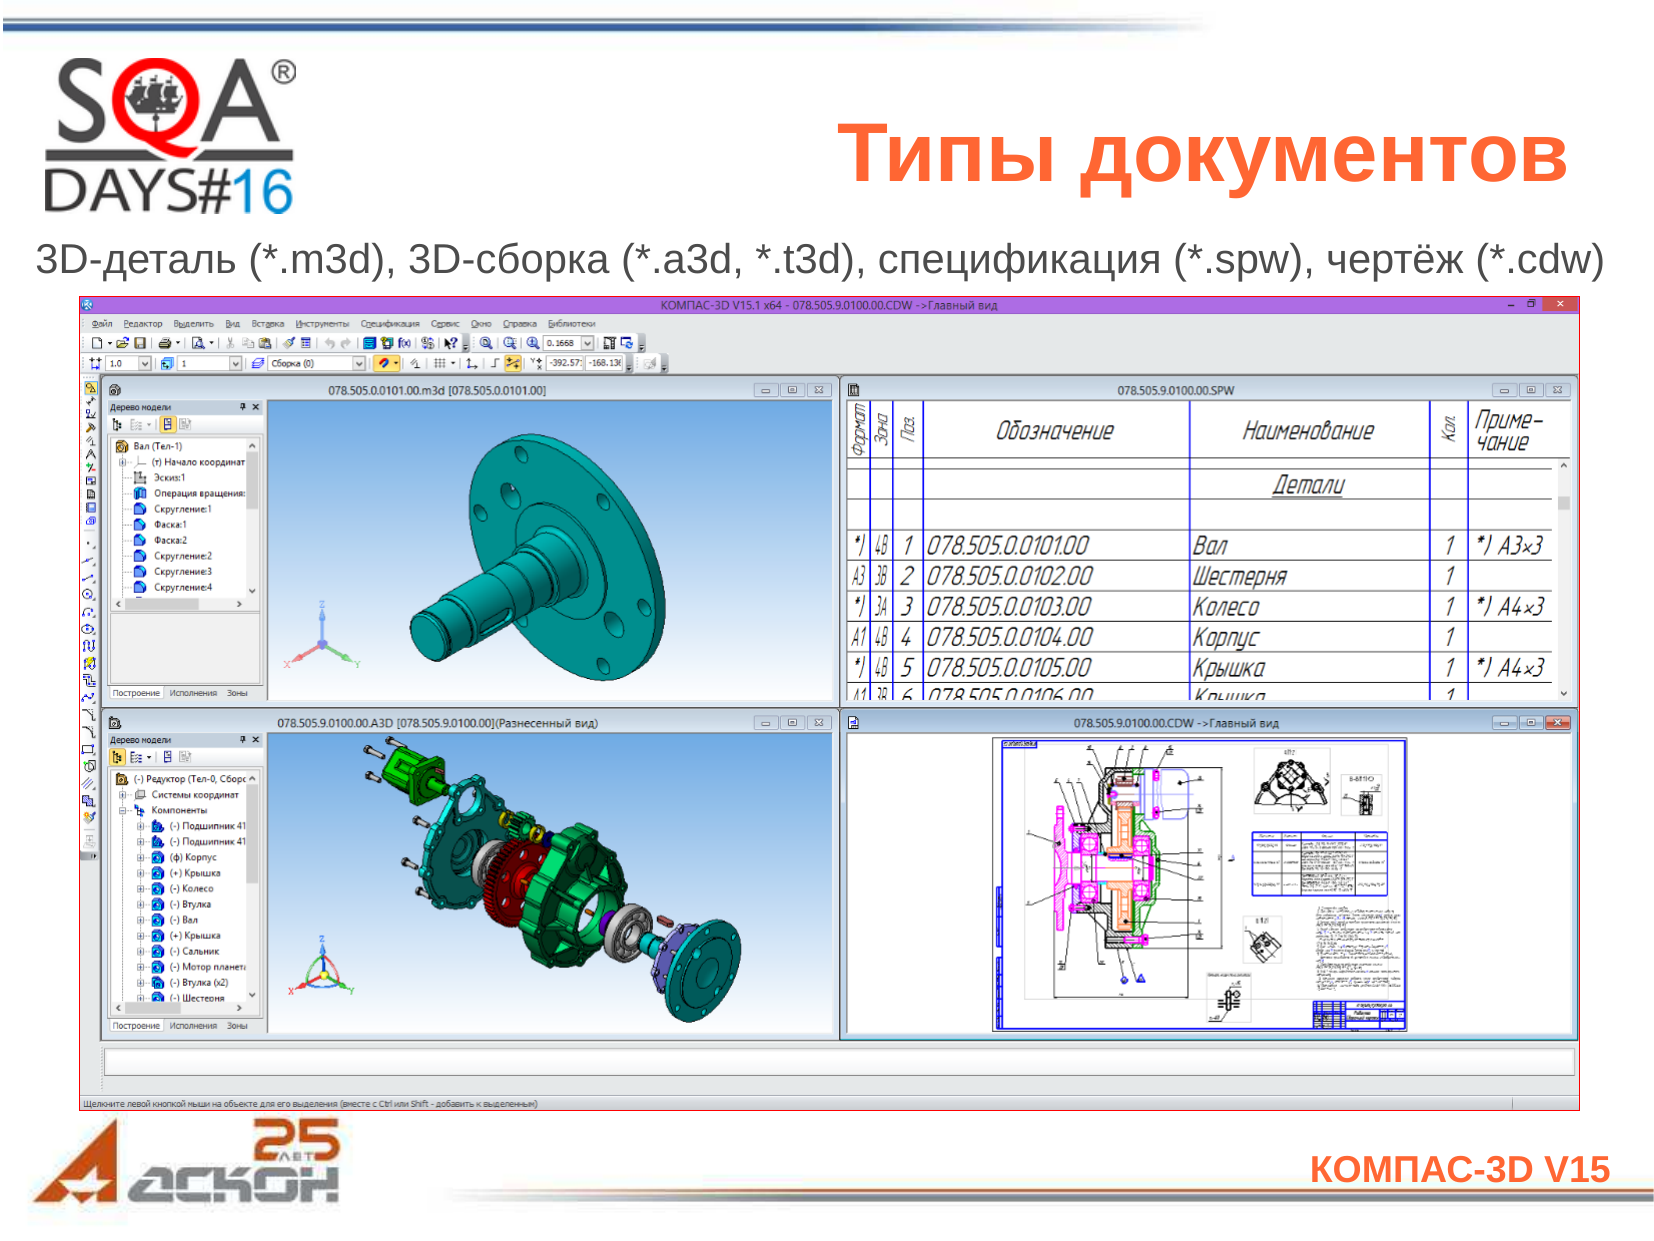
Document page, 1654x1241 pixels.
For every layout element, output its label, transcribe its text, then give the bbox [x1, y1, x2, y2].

picture [3, 0, 1654, 1241]
title Типы документов [82, 49, 1571, 236]
list 3D-деталь (*.m3d), 3D-сборка (*.a3d, *.t3d), спецификация (*.spw), чертёж (*.cdw) [35, 236, 1630, 302]
